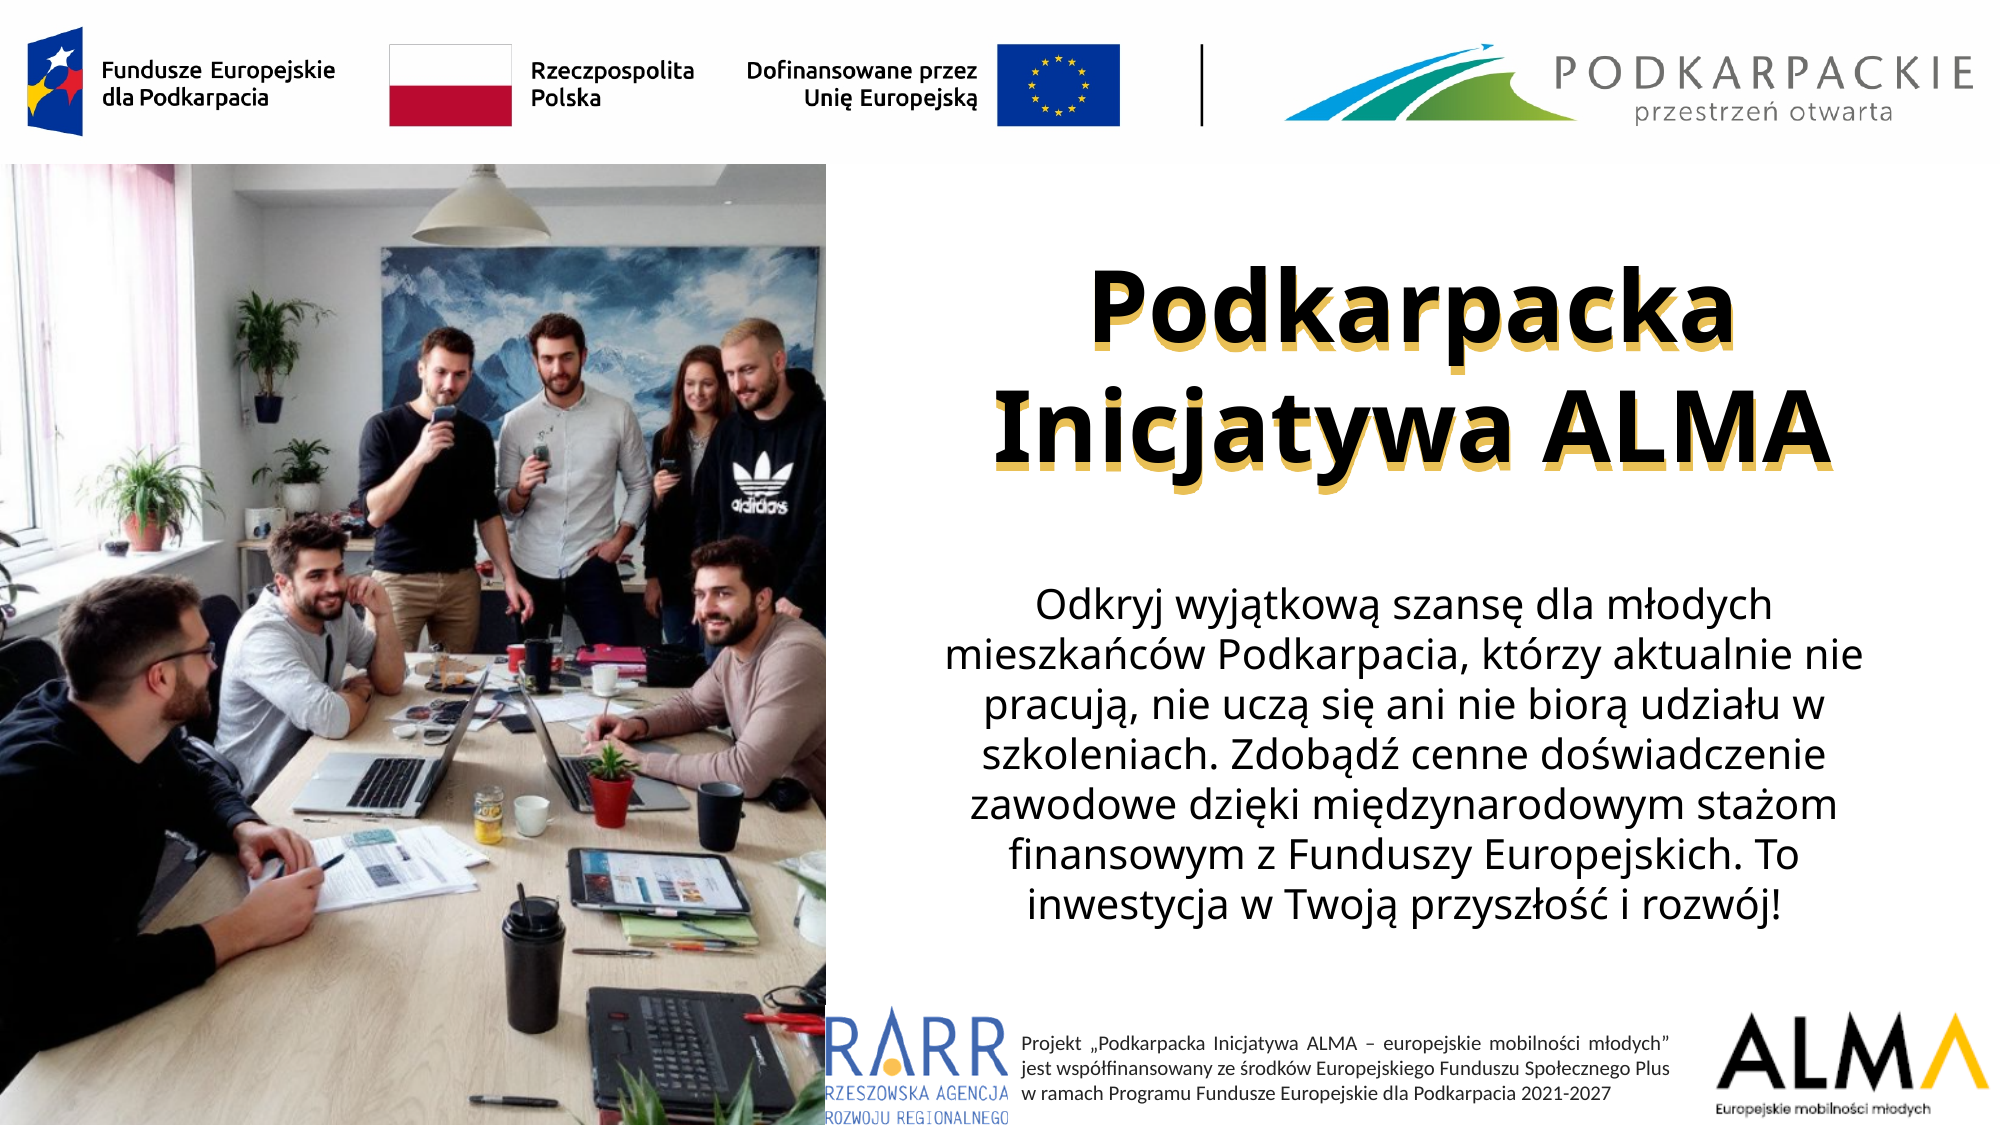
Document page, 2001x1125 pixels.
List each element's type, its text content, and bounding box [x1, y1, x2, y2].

text_box Podkarpacka Inicjatywa ALMA [825, 235, 2000, 493]
picture [0, 0, 2000, 1125]
text_box Odkryj wyjątkową szansę dla młodych mieszkańców Podkarpacia, którzy aktualnie nie pracują, nie uczą się ani nie biorą udziału w szkoleniach. Zdobądź cenne doświadczenie zawodowe dzięki międzynarodowym stażom finansowym z Funduszy Europejskich. To inwestycja w Twoją przyszłość i rozwój! [905, 569, 1903, 889]
picture [1694, 1005, 2000, 1125]
text_box Projekt „Podkarpacka Inicjatywa ALMA – europejskie mobilności młodych” jest współfinansowany ze środków Europejskiego Funduszu Społecznego Plus w ramach Programu Fundusze Europejskie dla Podkarpacia 2021-2027 [1008, 1007, 1695, 1125]
